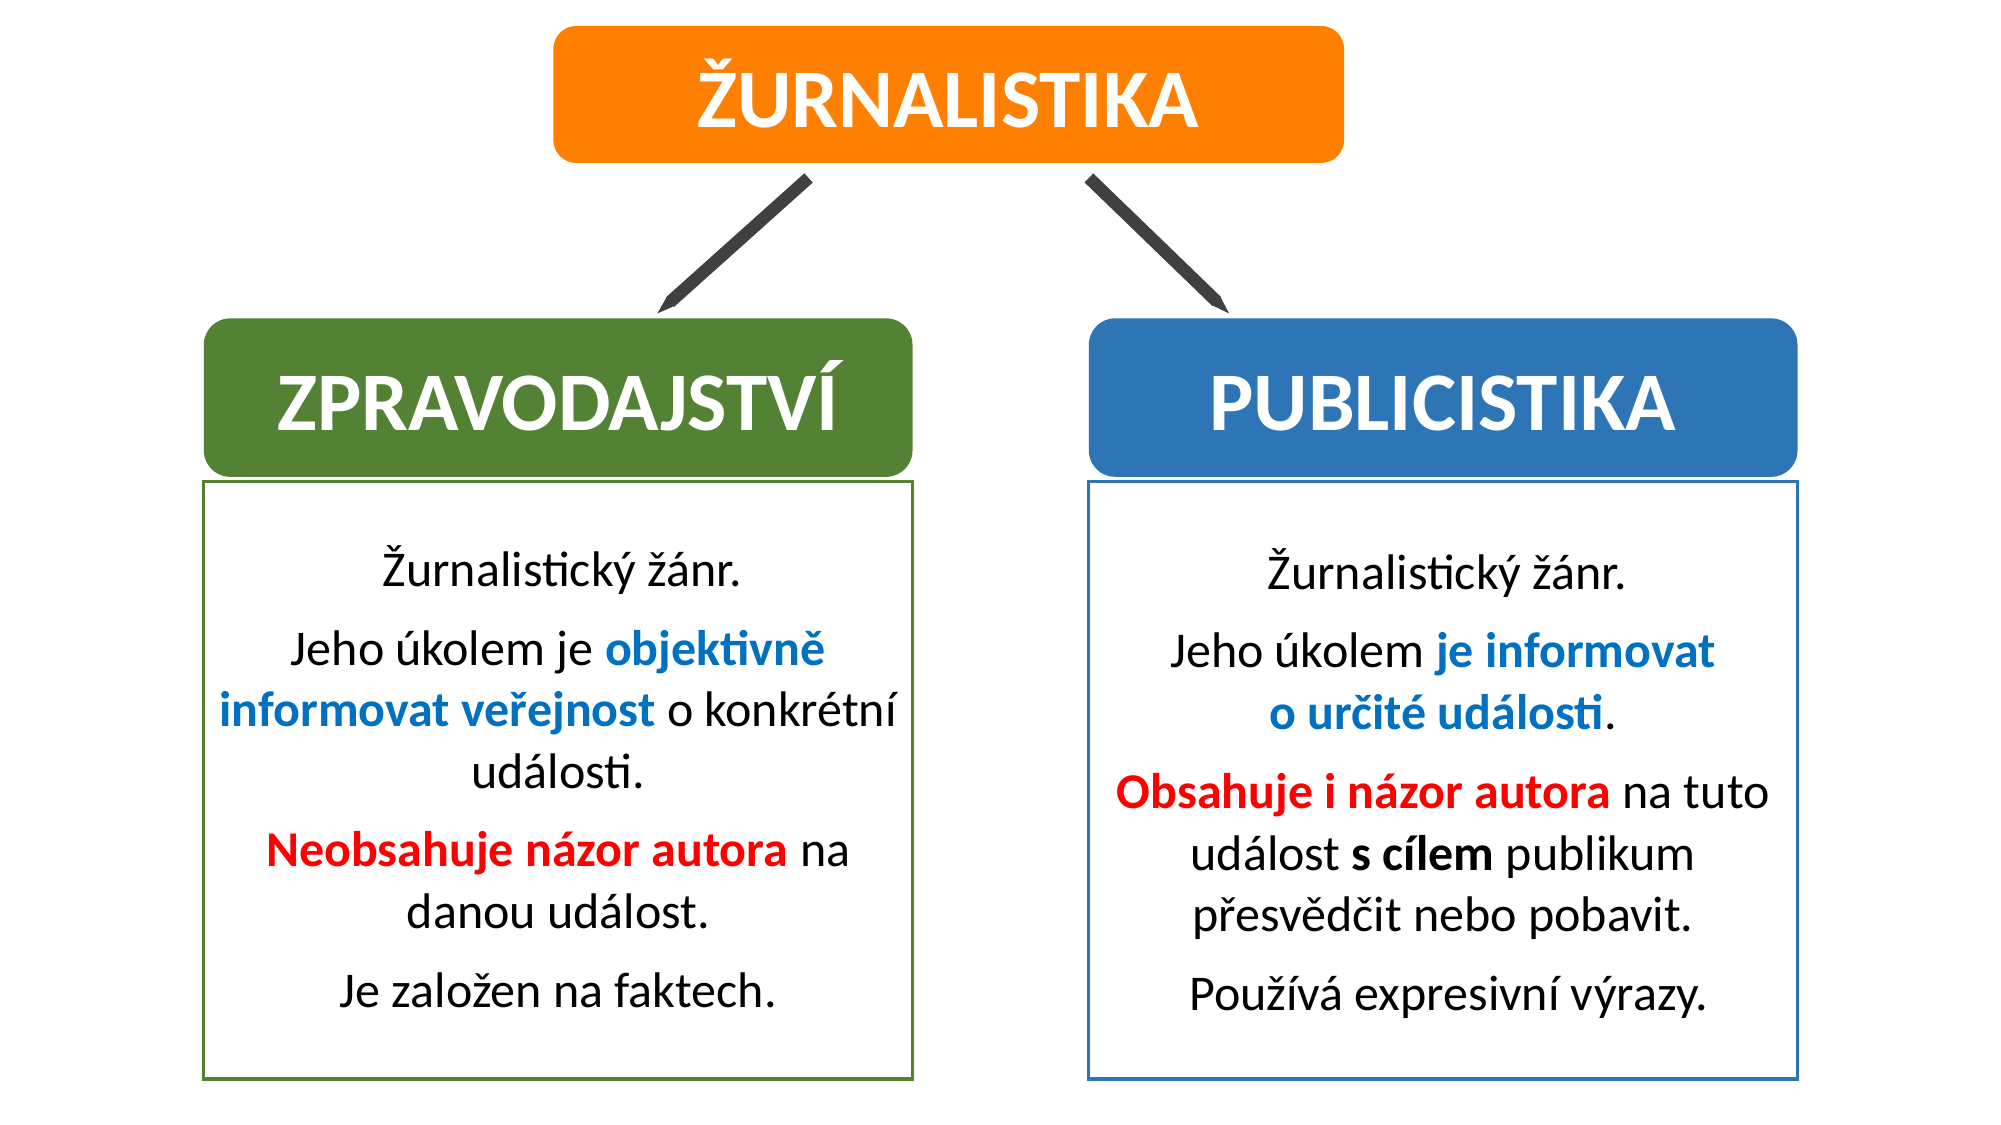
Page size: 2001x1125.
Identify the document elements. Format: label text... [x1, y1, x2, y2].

text_box ŽURNALISTIKA [553, 26, 1345, 163]
text_box PUBLICISTIKA [1088, 318, 1798, 477]
text_box Žurnalistický žánr. Jeho úkolem je informovat o určité události. Obsahuje i názor autora na tuto událost s cílem publikum přesvědčit nebo pobavit. Používá expresivní výrazy. [1088, 530, 1798, 1031]
text_box ZPRAVODAJSTVÍ [203, 318, 913, 477]
text_box Žurnalistický žánr. Jeho úkolem je objektivně informovat veřejnost o konkrétní události. Neobsahuje názor autora na danou událost. Je založen na faktech. [203, 527, 913, 1028]
